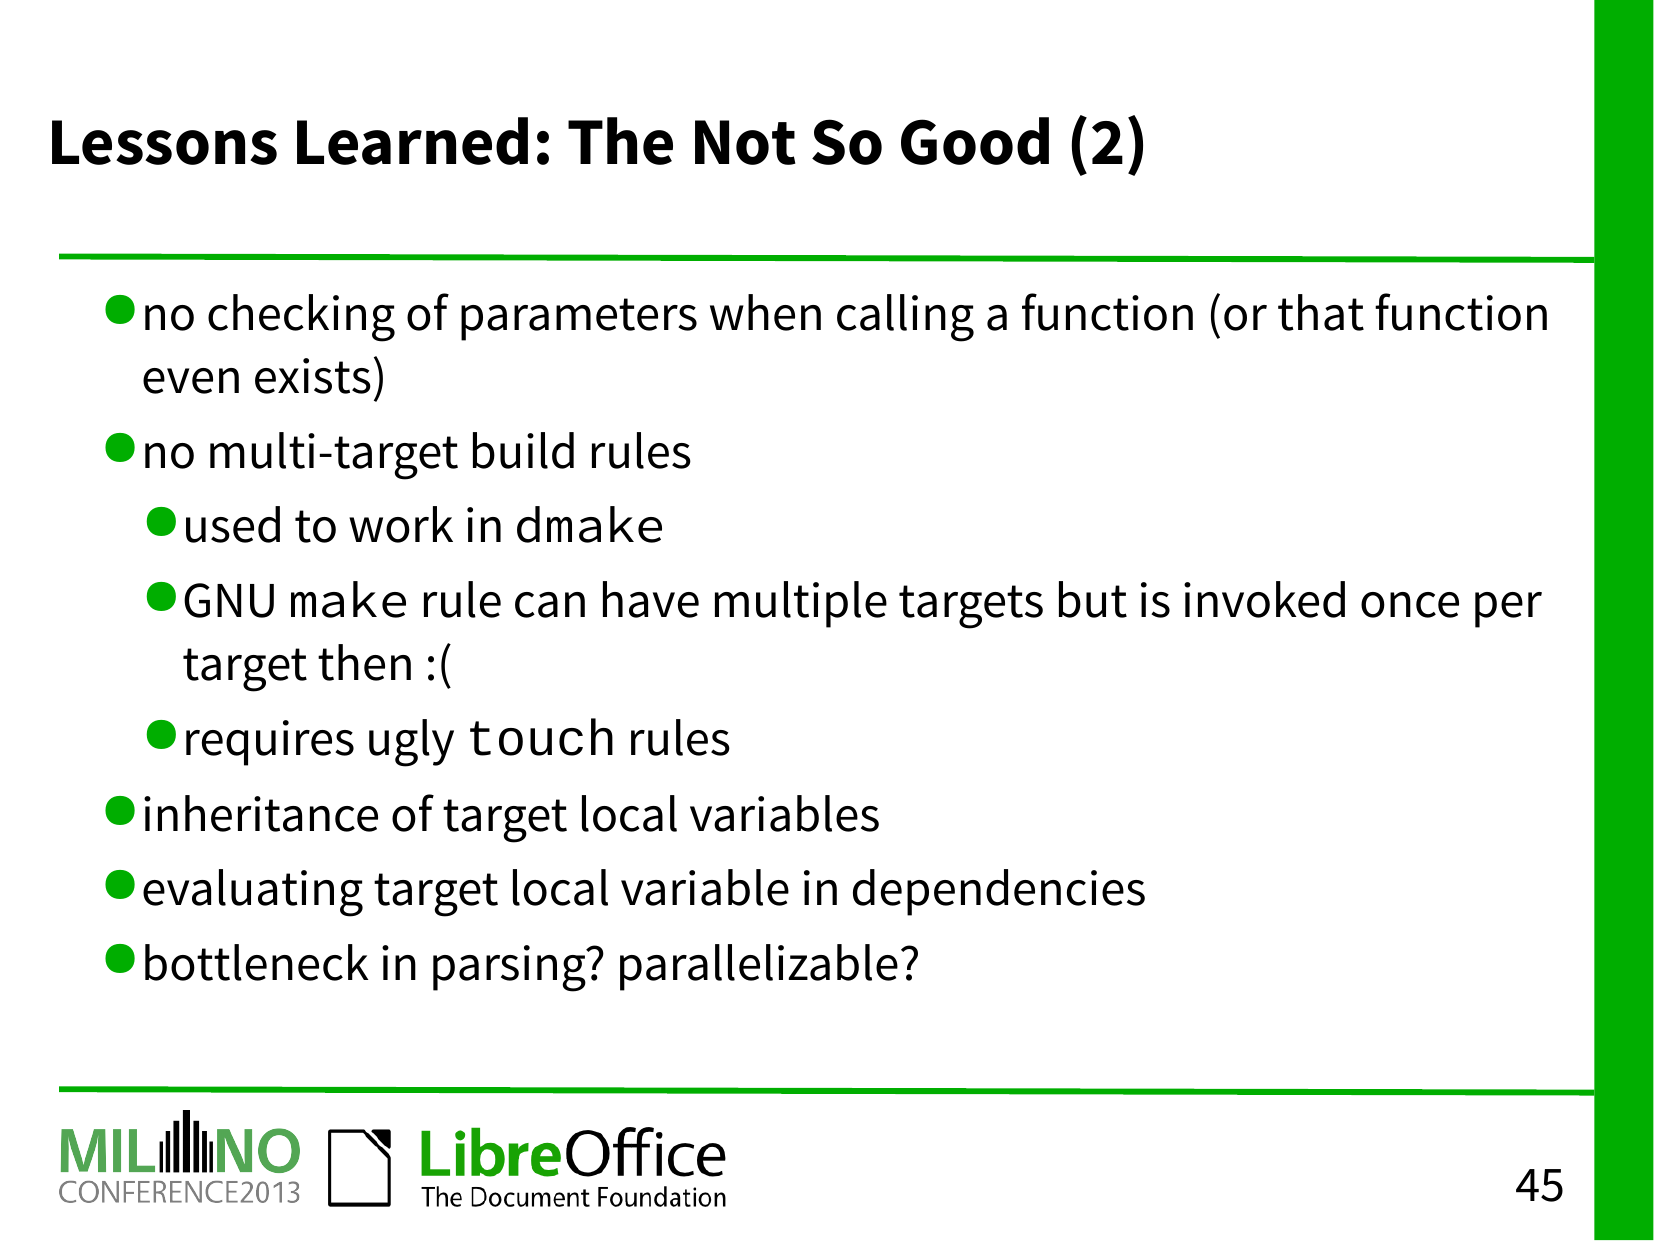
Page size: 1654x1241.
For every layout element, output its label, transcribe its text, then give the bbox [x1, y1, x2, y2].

title Lessons Learned: The Not So Good (2) [47, 36, 1583, 245]
list no checking of parameters when calling a function (or that function even exists) no multi-target build rules used to work in dmake GNU make rule can have multiple targets but is invoked once per target then :( requires ugly touch rules inheritance of target local variables evaluating target local variable in dependencies bottleneck in parsing? parallelizable? [58, 280, 1595, 1001]
picture [59, 1093, 756, 1241]
